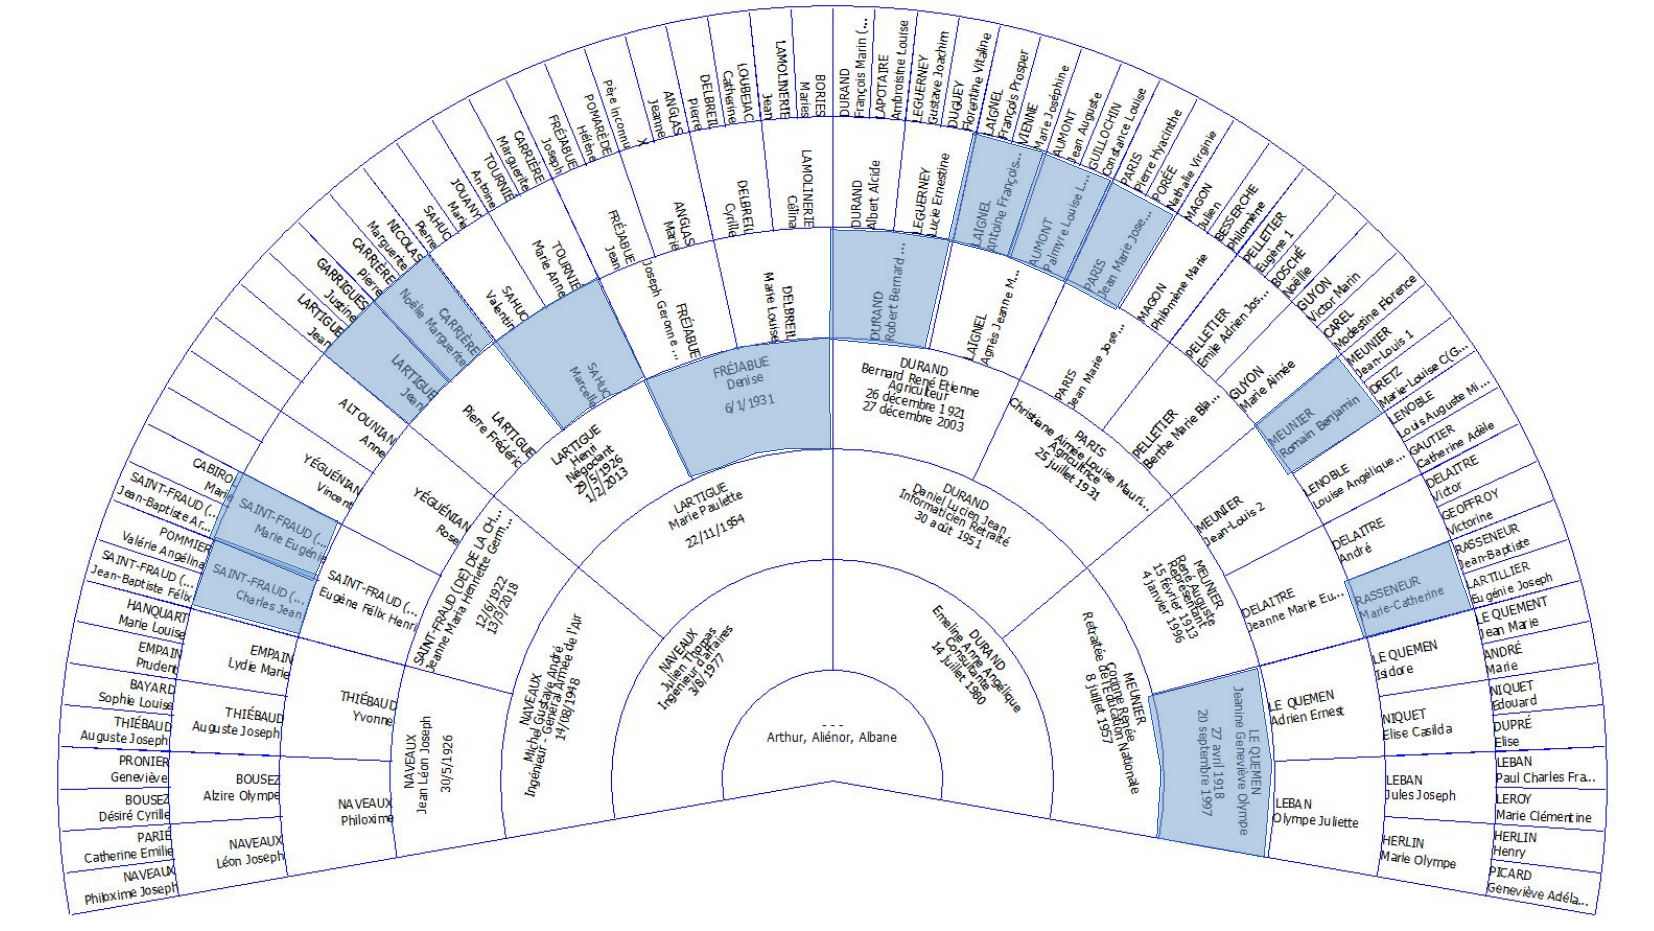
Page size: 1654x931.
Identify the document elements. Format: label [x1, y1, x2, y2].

text_box [323, 253, 644, 430]
picture [51, 0, 1616, 931]
text_box [192, 470, 338, 634]
text_box [1148, 668, 1272, 858]
text_box [643, 133, 1173, 477]
text_box [1344, 541, 1472, 637]
text_box [1254, 355, 1383, 475]
